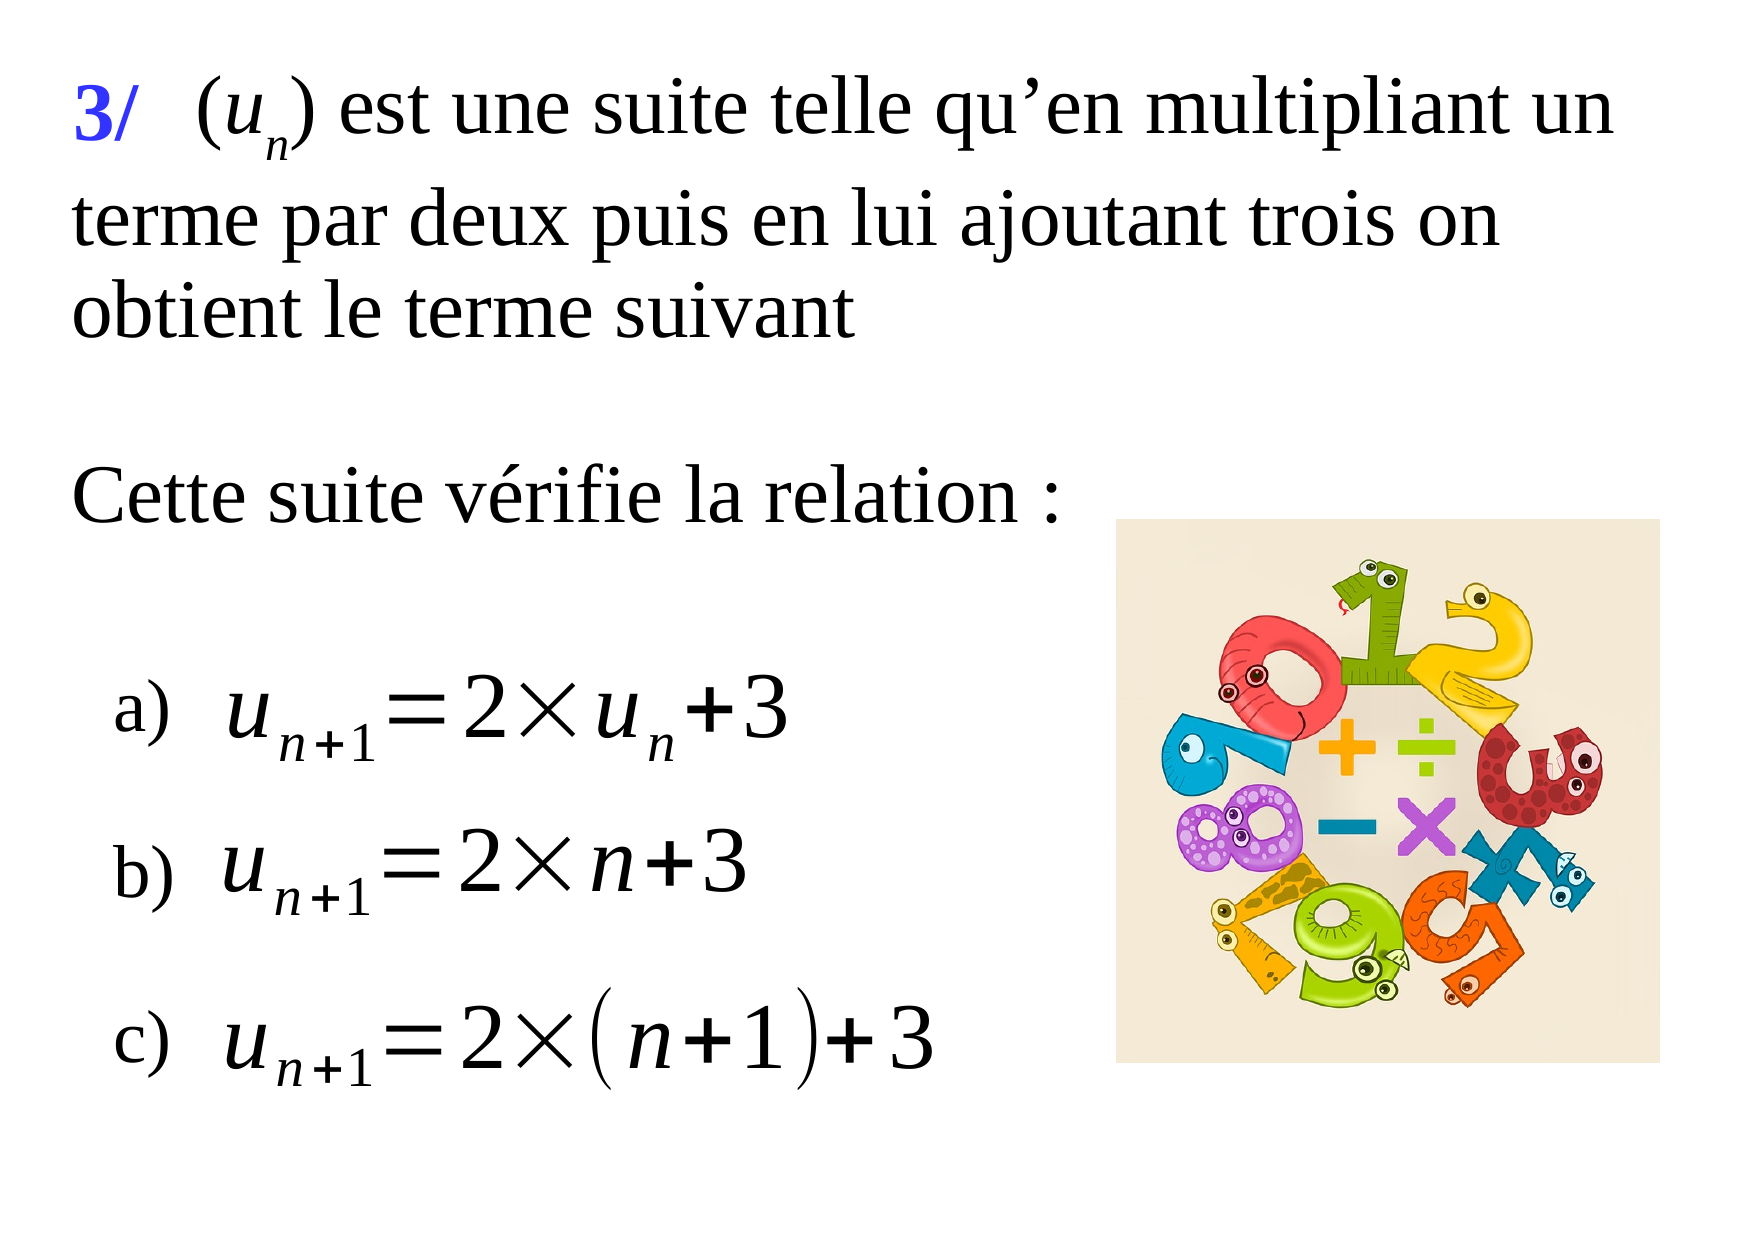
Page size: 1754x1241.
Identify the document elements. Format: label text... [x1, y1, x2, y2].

text_box [578, 301, 609, 373]
text_box a) b) c) [98, 656, 402, 1087]
text_box 3/ [59, 59, 154, 167]
chart [200, 655, 812, 774]
picture [1116, 519, 1660, 1063]
chart [196, 809, 775, 928]
text_box (un) est une suite telle qu’en multipliant un terme par deux puis en lui ajoutant trois on obtient le terme suivant Cette suite vérifie la relation : [56, 51, 1633, 548]
chart [198, 980, 957, 1102]
